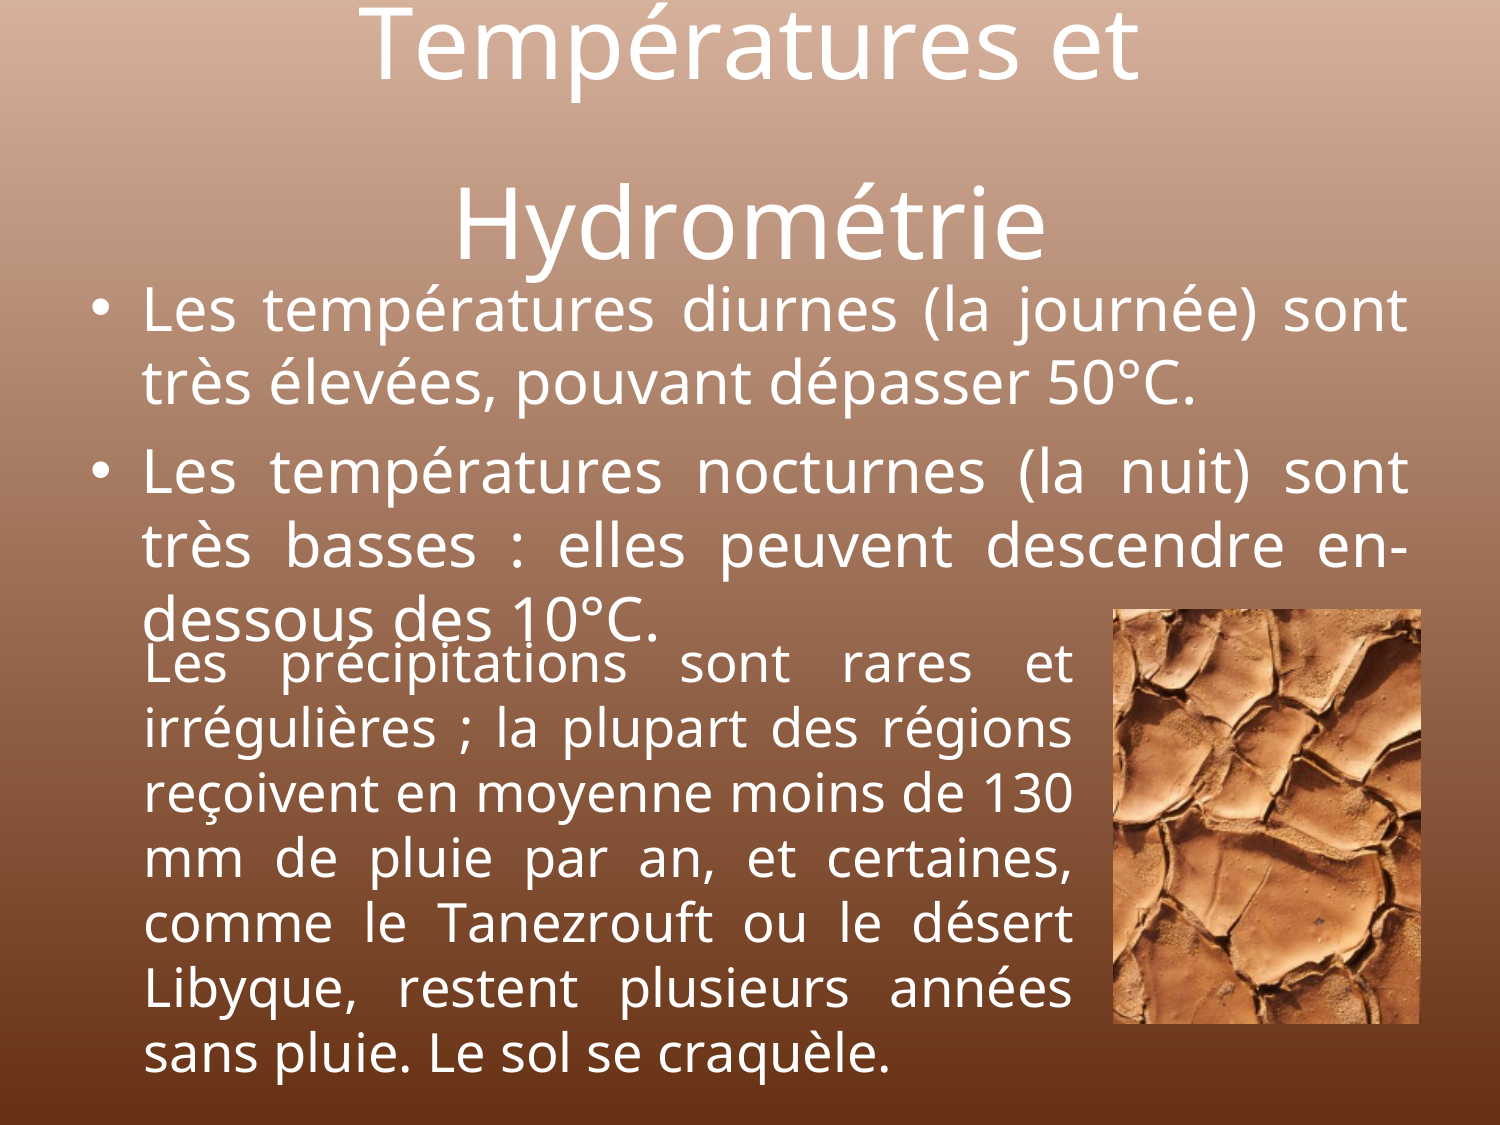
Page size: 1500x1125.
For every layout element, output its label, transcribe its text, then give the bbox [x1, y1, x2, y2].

title Températures et Hydrométrie [75, 45, 1426, 154]
picture [1113, 609, 1421, 1024]
text_box Les précipitations sont rares et irrégulières ; la plupart des régions reçoivent en moyenne moins de 130 mm de pluie par an, et certaines, comme le Tanezrouft ou le désert Libyque, restent plusieurs années sans pluie. Le sol se craquèle. [128, 621, 1090, 1125]
list Les températures diurnes (la journée) sont très élevées, pouvant dépasser 50°C. Les températures nocturnes (la nuit) sont très basses : elles peuvent descendre en-dessous des 10°C. [75, 262, 1426, 668]
